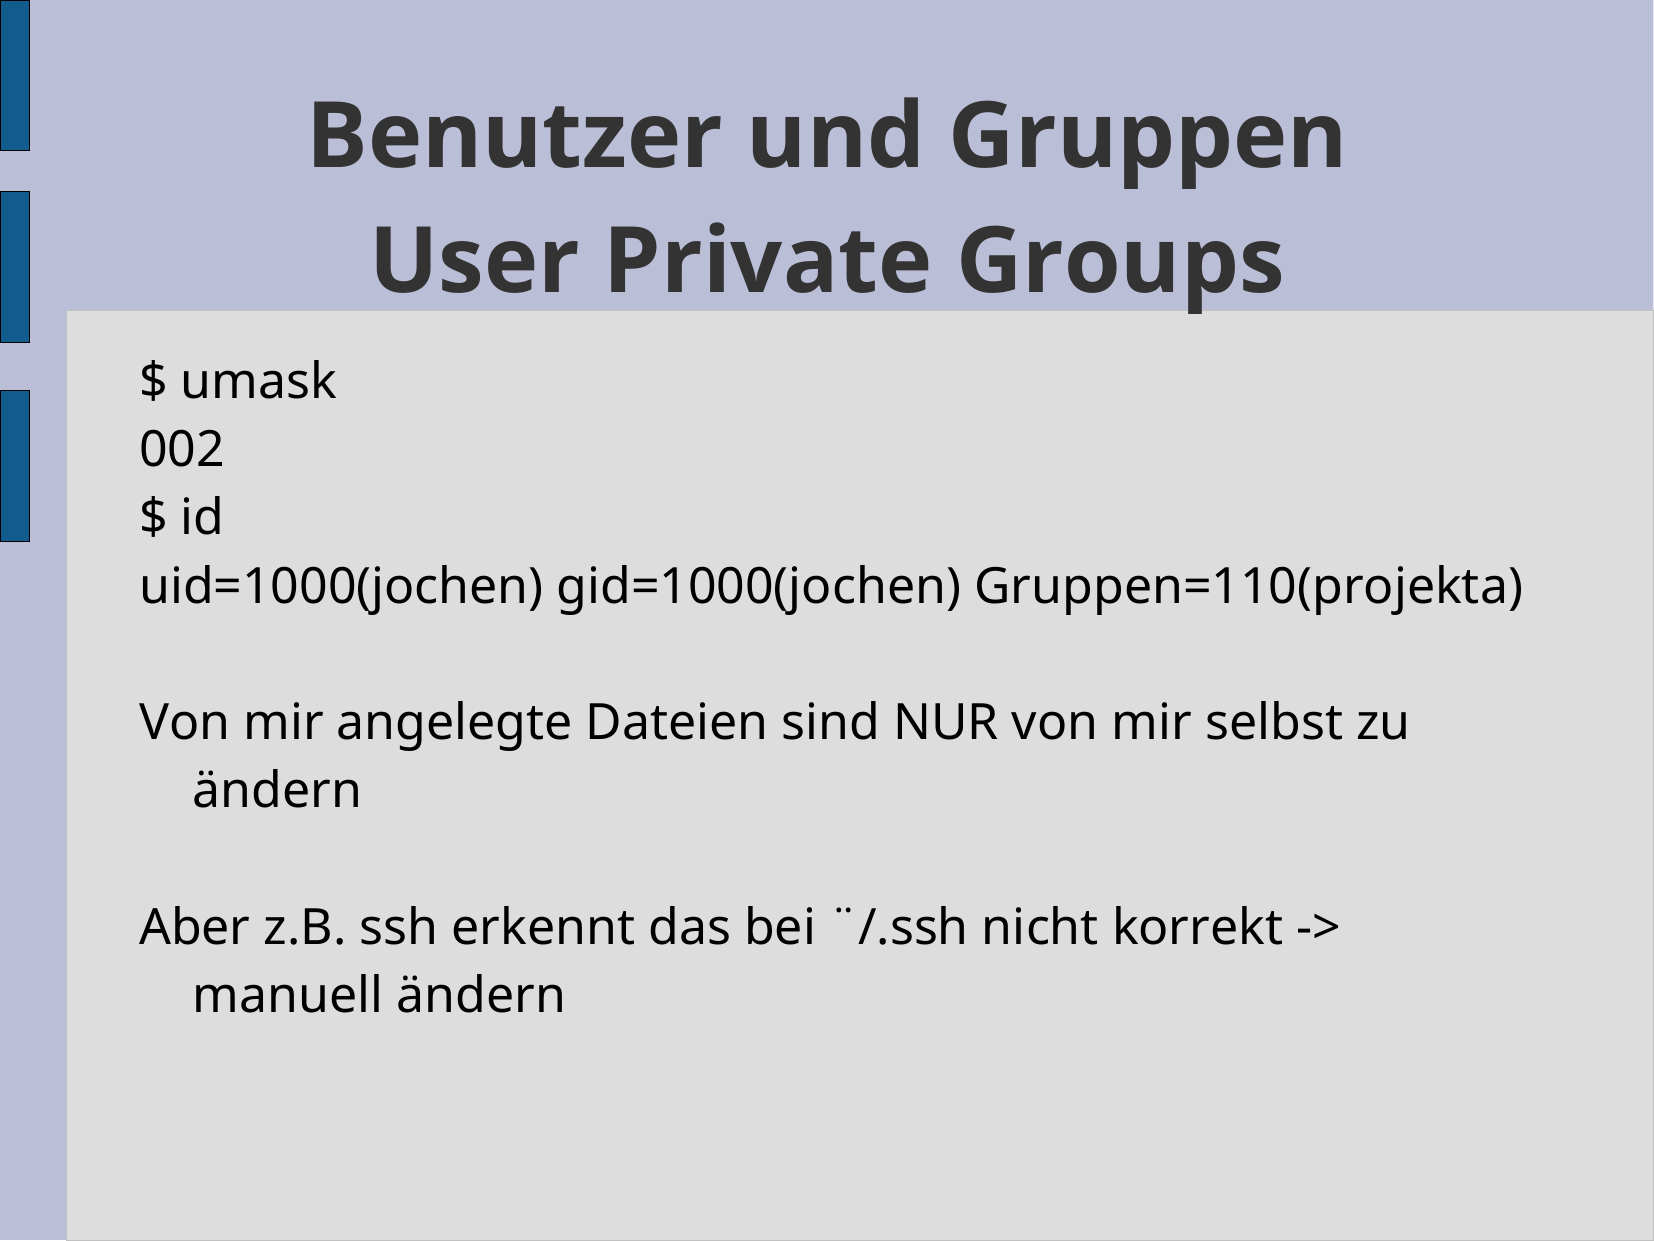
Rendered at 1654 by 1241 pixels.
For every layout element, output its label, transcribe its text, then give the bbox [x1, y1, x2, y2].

list $ umask 002 $ id uid=1000(jochen) gid=1000(jochen) Gruppen=110(projekta) Von mir angelegte Dateien sind NUR von mir selbst zu ändern Aber z.B. ssh erkennt das bei ¨/.ssh nicht korrekt -> manuell ändern [121, 344, 1534, 1228]
title Benutzer und Gruppen User Private Groups [121, 55, 1534, 334]
